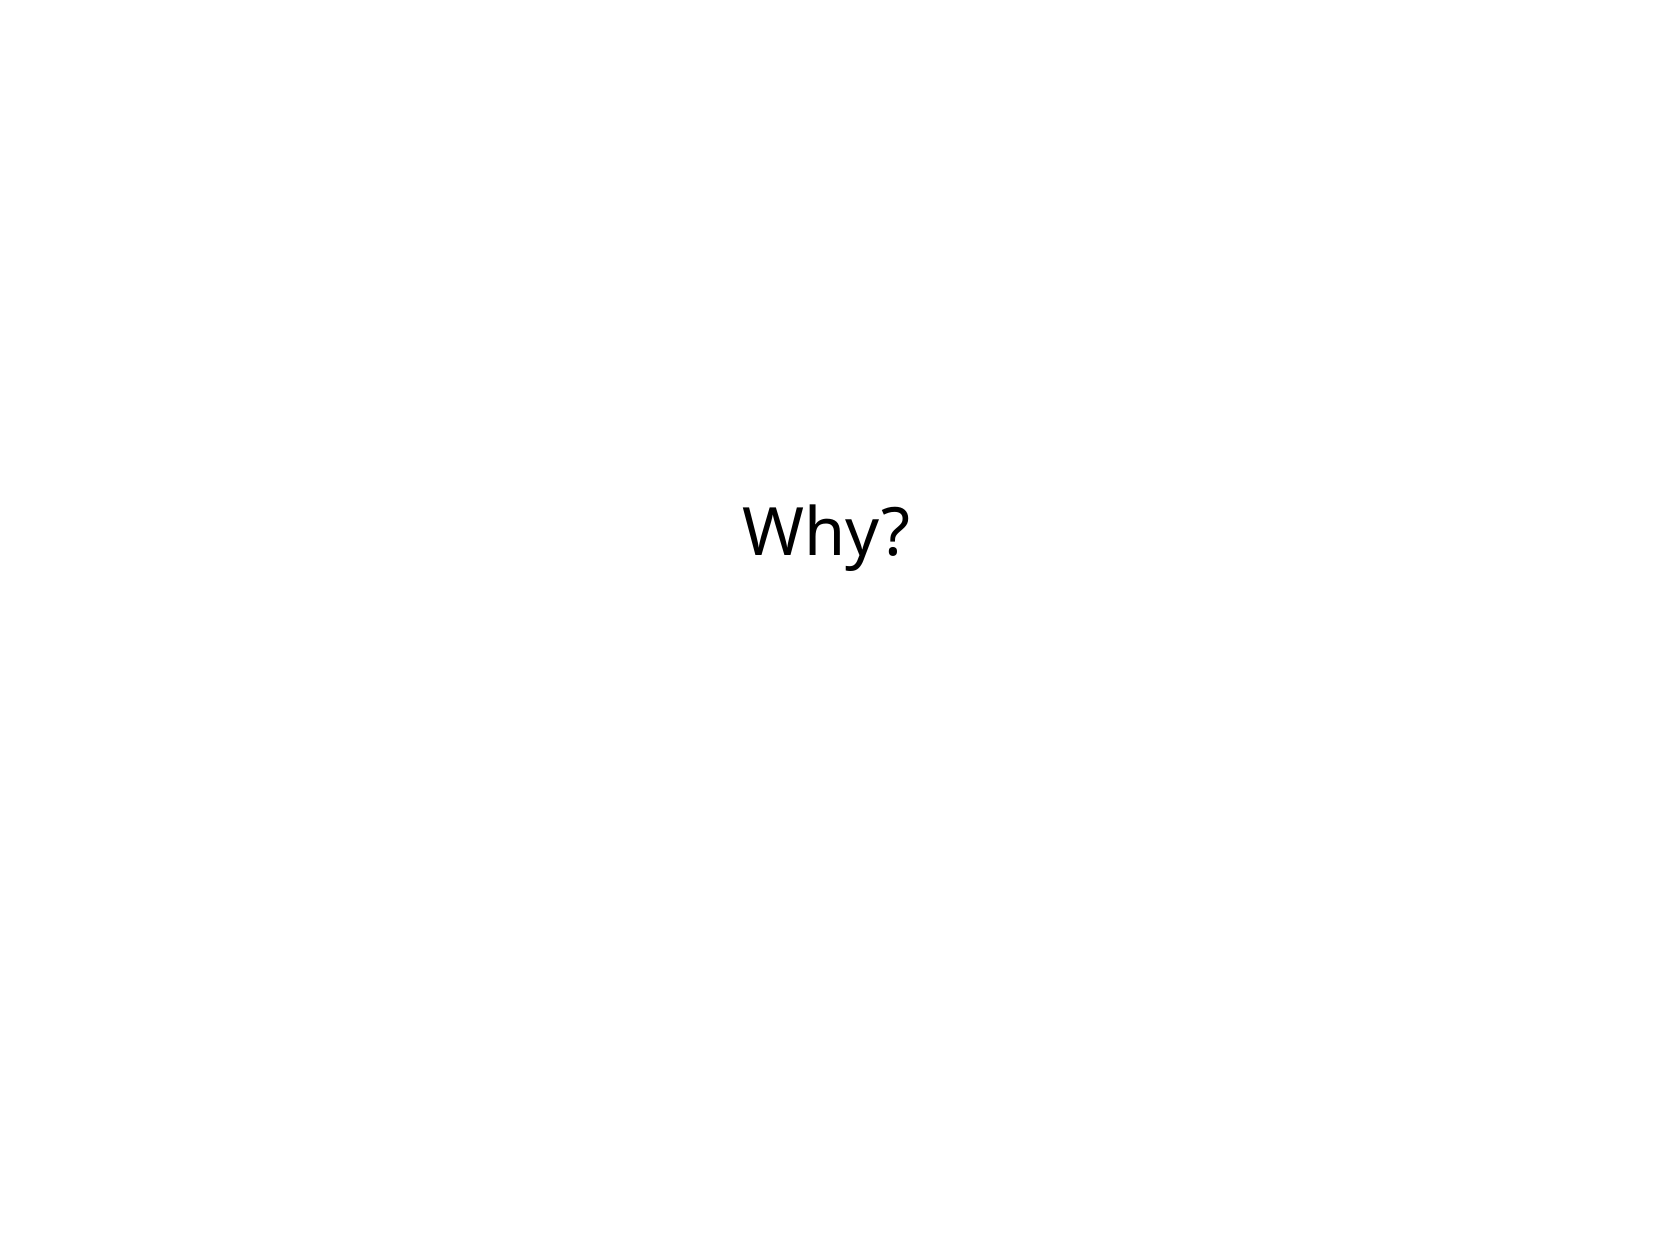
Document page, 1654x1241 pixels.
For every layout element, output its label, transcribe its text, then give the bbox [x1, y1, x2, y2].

subtitle Why? [82, 49, 1571, 1010]
